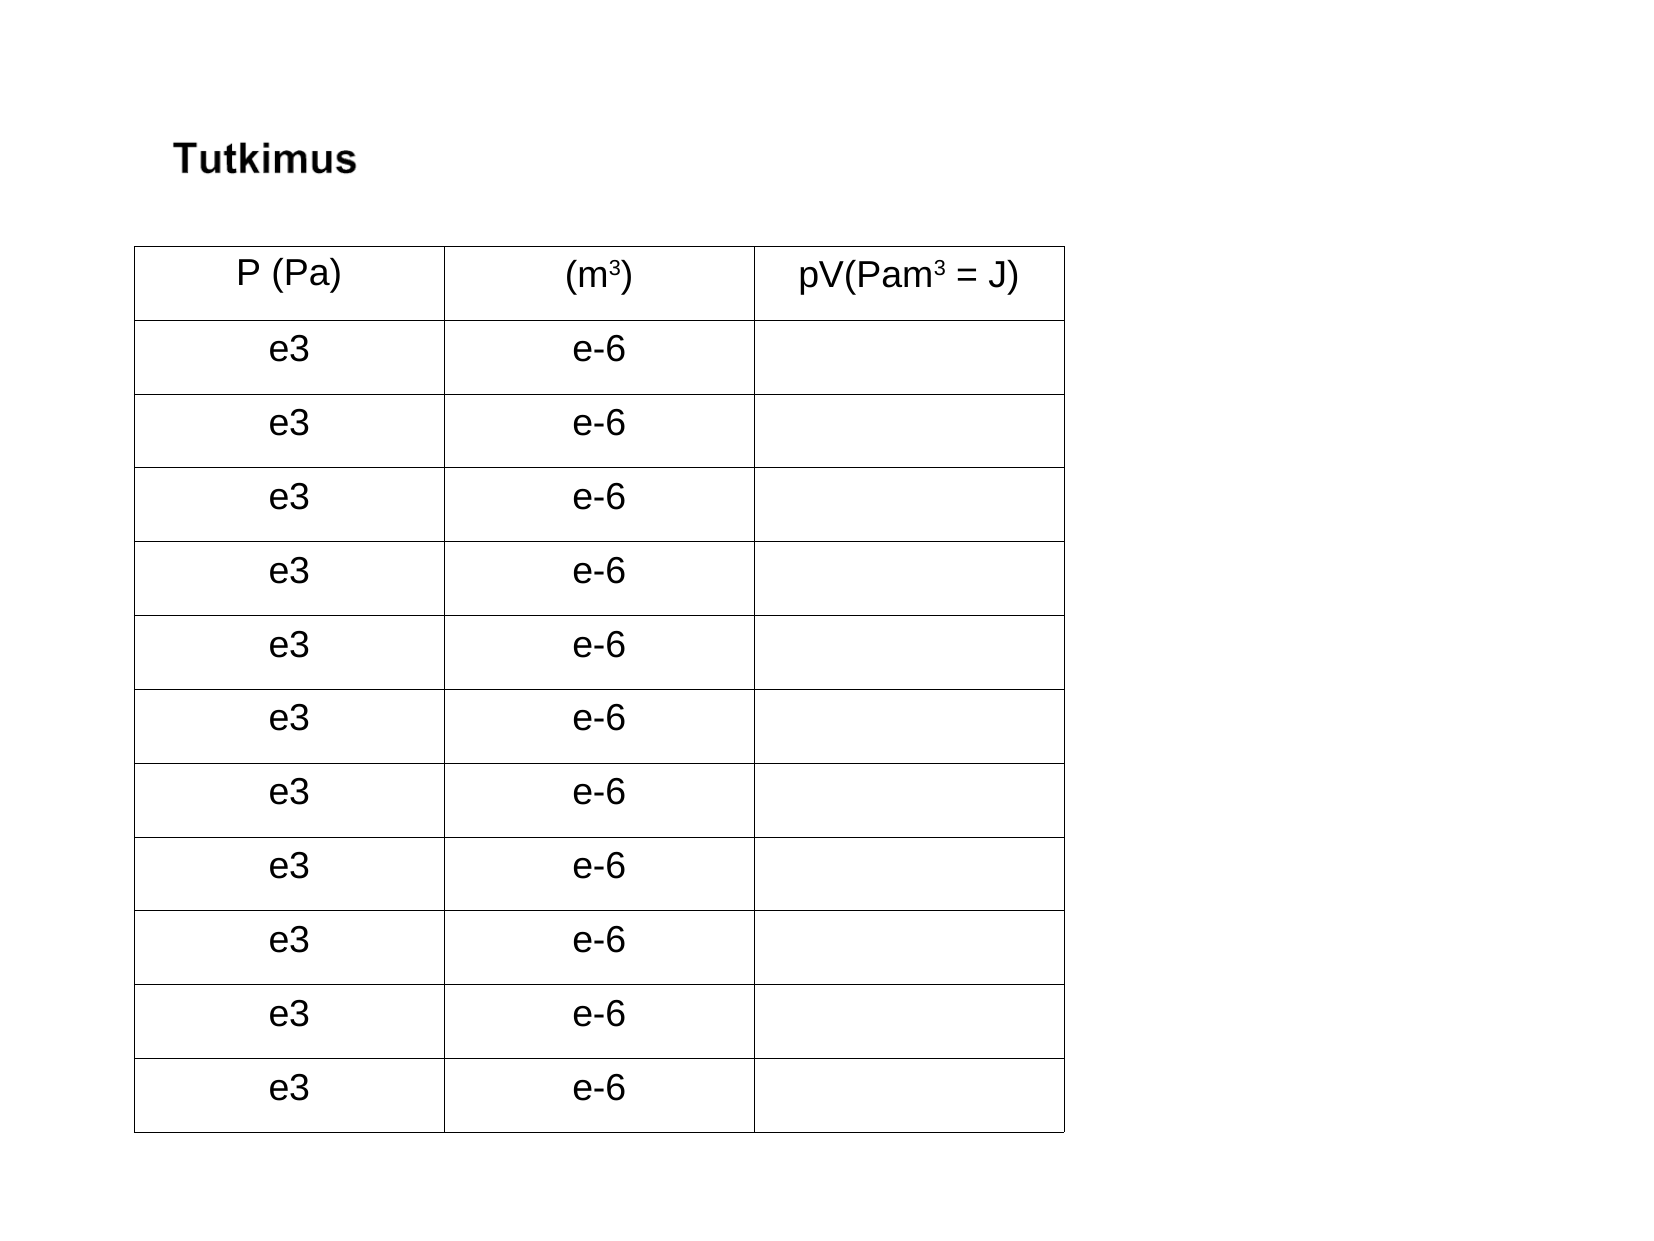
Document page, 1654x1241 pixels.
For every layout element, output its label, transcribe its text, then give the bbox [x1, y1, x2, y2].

table_cell e3 [135, 764, 444, 837]
table_cell [755, 395, 1064, 467]
table_cell [755, 838, 1064, 910]
table_cell e3 [135, 395, 444, 467]
table_cell e3 [135, 468, 444, 541]
table_cell e3 [135, 616, 444, 689]
table_cell [755, 764, 1064, 837]
table_cell [755, 985, 1064, 1058]
table_cell e-6 [445, 616, 754, 689]
table_cell e-6 [445, 985, 754, 1058]
table_cell [755, 542, 1064, 615]
table_cell e3 [135, 542, 444, 615]
table_cell e-6 [445, 838, 754, 910]
table_cell e3 [135, 321, 444, 394]
table_header (m3) [445, 247, 754, 320]
table_cell [755, 616, 1064, 689]
table_cell e3 [135, 911, 444, 984]
table_cell e3 [135, 690, 444, 763]
table_cell e-6 [445, 321, 754, 394]
table_cell [755, 1059, 1064, 1132]
picture [141, 85, 389, 213]
table_header P (Pa) [135, 247, 444, 320]
table_cell e-6 [445, 764, 754, 837]
table_cell e3 [135, 985, 444, 1058]
table_cell e-6 [445, 1059, 754, 1132]
table_cell e3 [135, 838, 444, 910]
table_header pV(Pam3 = J) [755, 247, 1064, 320]
table_cell [755, 321, 1064, 394]
table_cell e-6 [445, 468, 754, 541]
table_cell e-6 [445, 690, 754, 763]
table_cell e3 [135, 1059, 444, 1132]
table_cell e-6 [445, 395, 754, 467]
table_cell [755, 468, 1064, 541]
table_cell e-6 [445, 542, 754, 615]
table_cell [755, 690, 1064, 763]
table_cell [755, 911, 1064, 984]
table_cell e-6 [445, 911, 754, 984]
